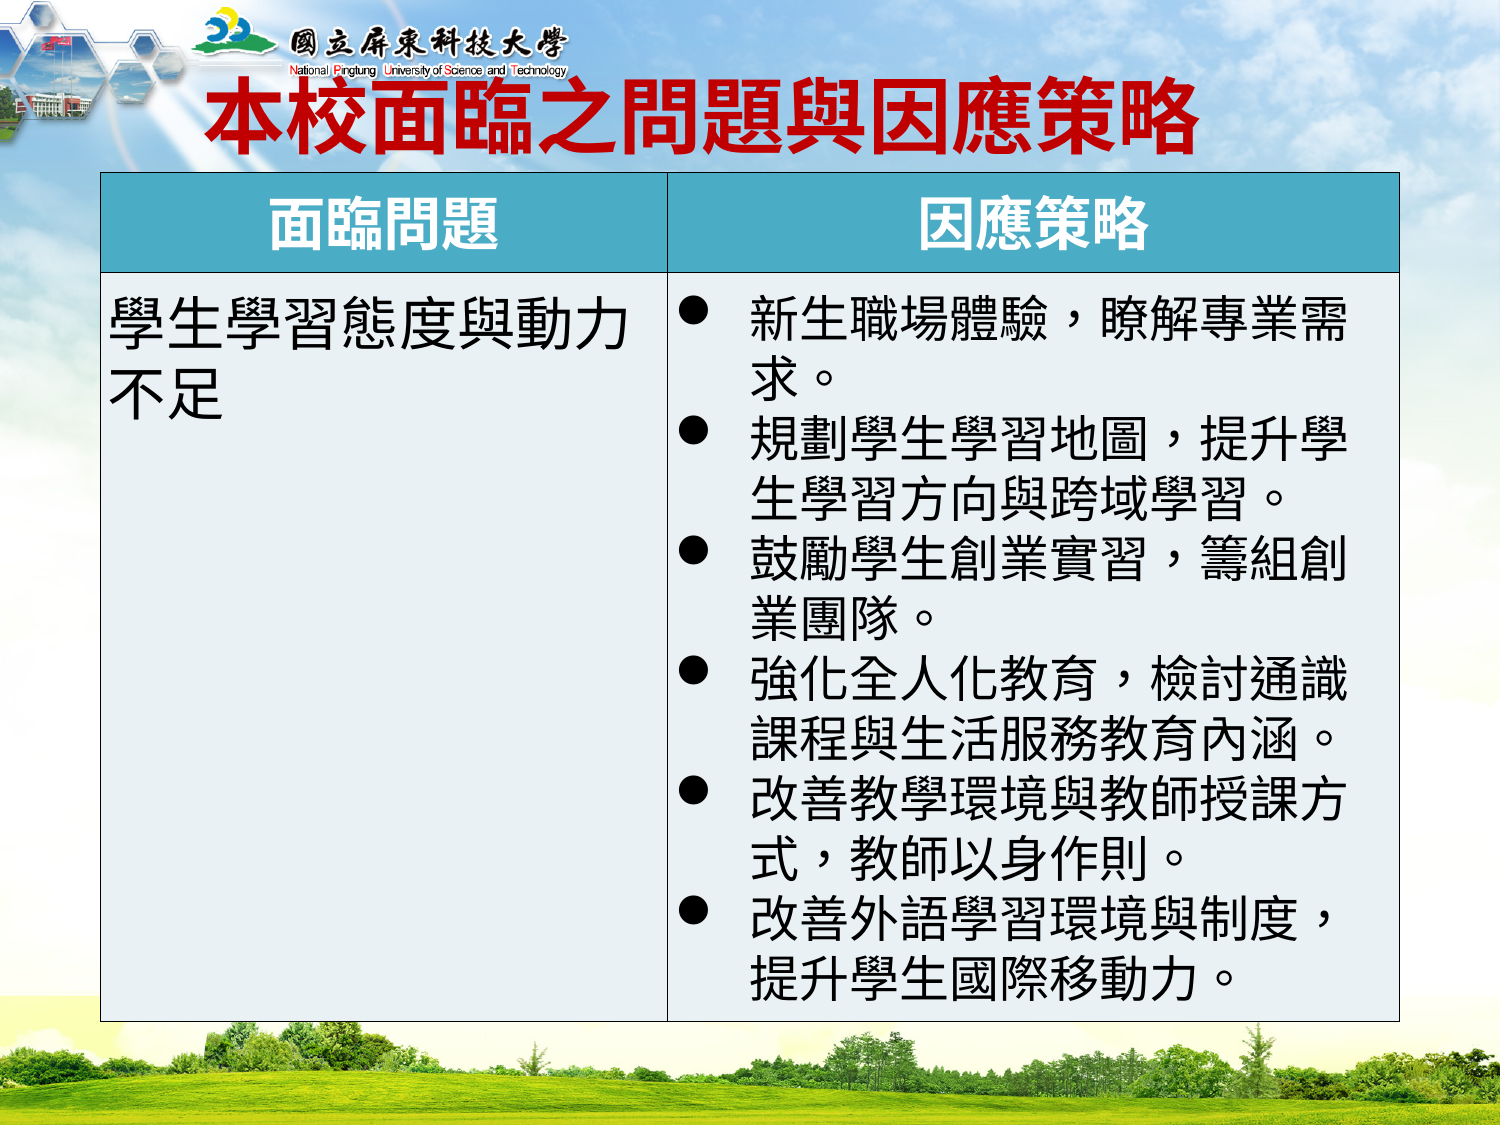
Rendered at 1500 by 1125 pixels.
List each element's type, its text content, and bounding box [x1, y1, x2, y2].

picture [0, 0, 1500, 1125]
table_header 因應策略 [668, 173, 1399, 272]
table_cell 學生學習態度與動力不足 [101, 273, 667, 1021]
title 本校面臨之問題與因應策略 [194, 54, 1317, 172]
table_header 面臨問題 [101, 173, 667, 272]
table_cell 新生職場體驗，瞭解專業需求。 規劃學生學習地圖，提升學生學習方向與跨域學習。 鼓勵學生創業實習，籌組創業團隊。 強化全人化教育，檢討通識課程與生活服務教育內涵。 改善教學環境與教師授課方式，教師以身作則。 改善外語學習環境與制度，提升學生國際移動力。 [668, 273, 1399, 1021]
